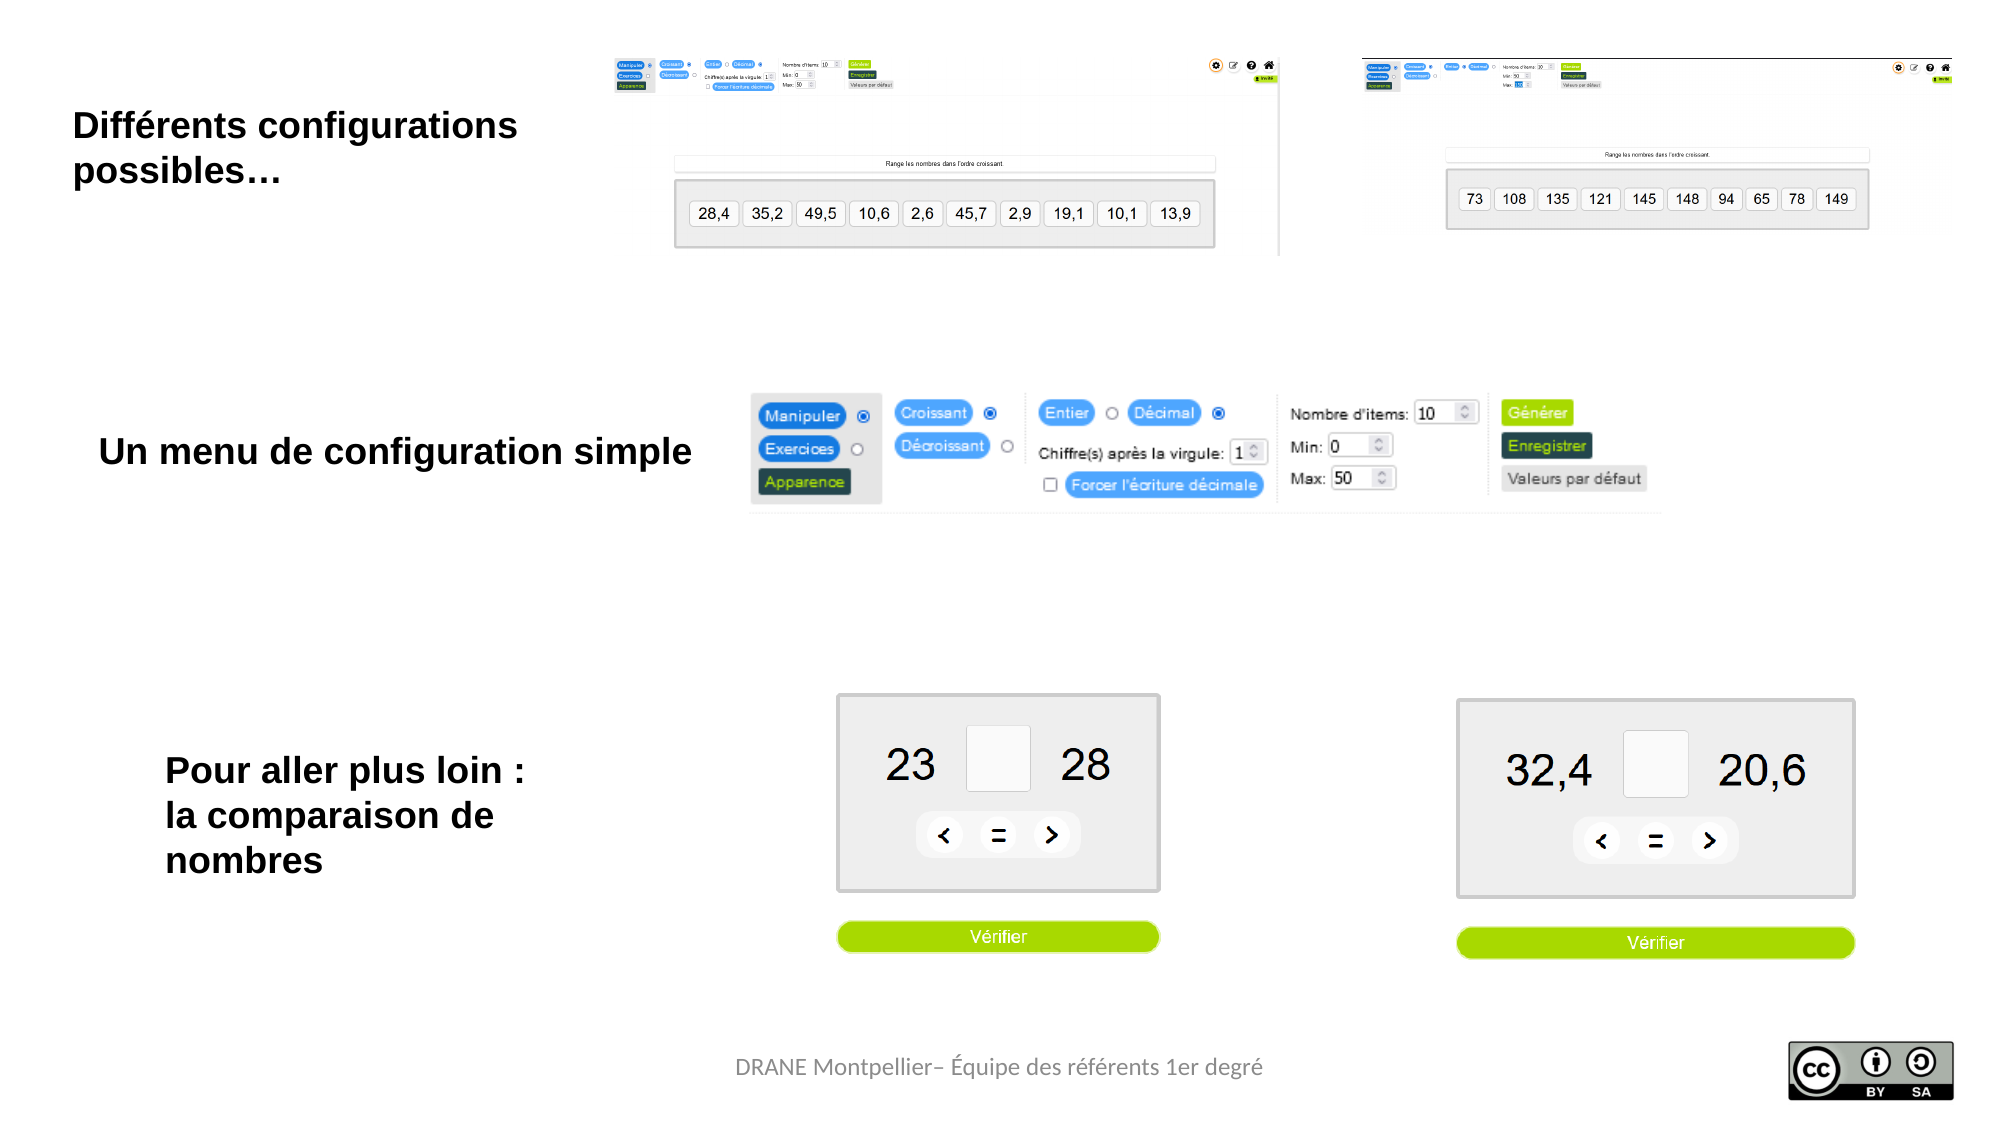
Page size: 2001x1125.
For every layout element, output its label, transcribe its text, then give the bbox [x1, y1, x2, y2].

text_box Différents configurations possibles… [57, 93, 614, 199]
picture [1781, 1037, 1956, 1105]
text_box Pour aller plus loin : la comparaison de nombres [150, 738, 543, 889]
picture [796, 669, 1204, 978]
picture [1362, 58, 1952, 235]
picture [748, 387, 1663, 514]
picture [1430, 675, 1894, 972]
text_box Un menu de configuration simple [83, 419, 709, 480]
footer DRANE Montpellier– Équipe des référents 1er degré [435, 1031, 1564, 1099]
picture [614, 57, 1280, 256]
